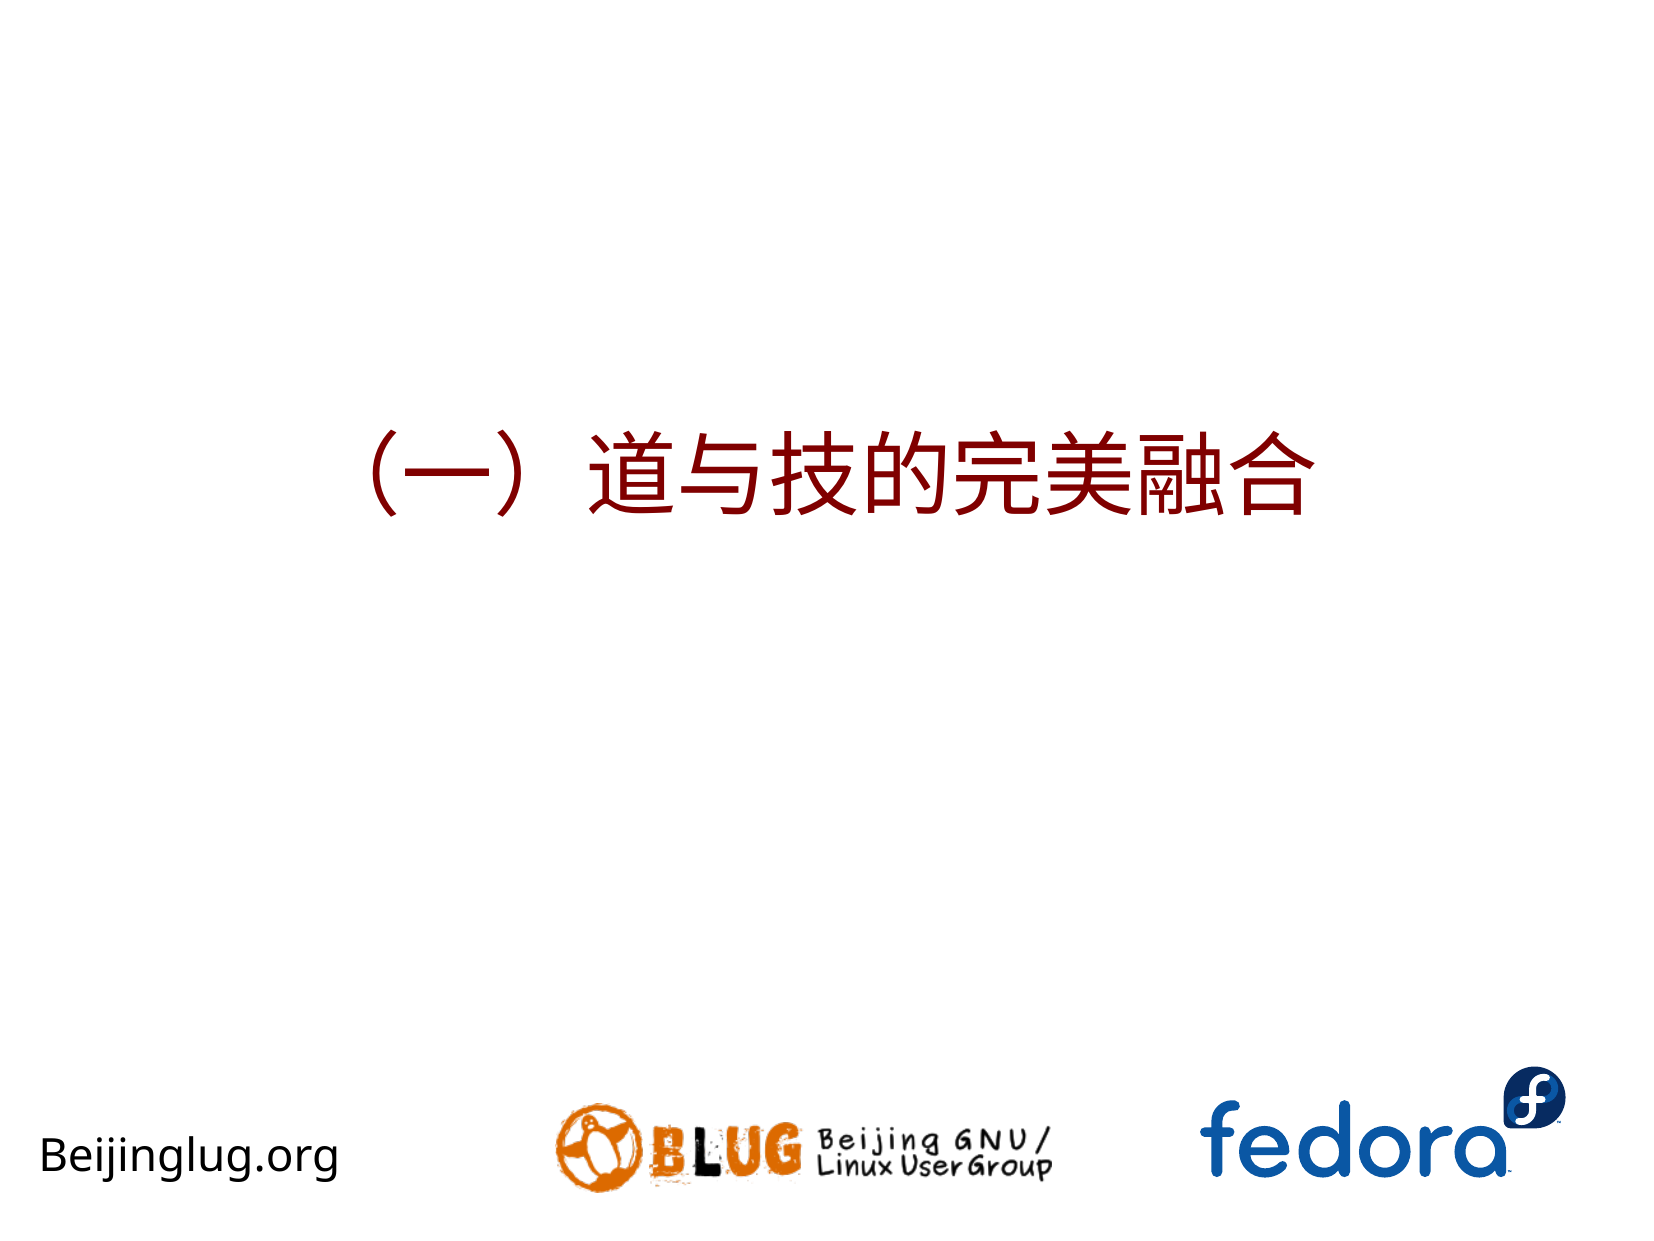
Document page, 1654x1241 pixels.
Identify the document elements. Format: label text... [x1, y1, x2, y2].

picture [555, 1103, 1052, 1193]
text_box （一）道与技的完美融合 [295, 394, 1335, 546]
